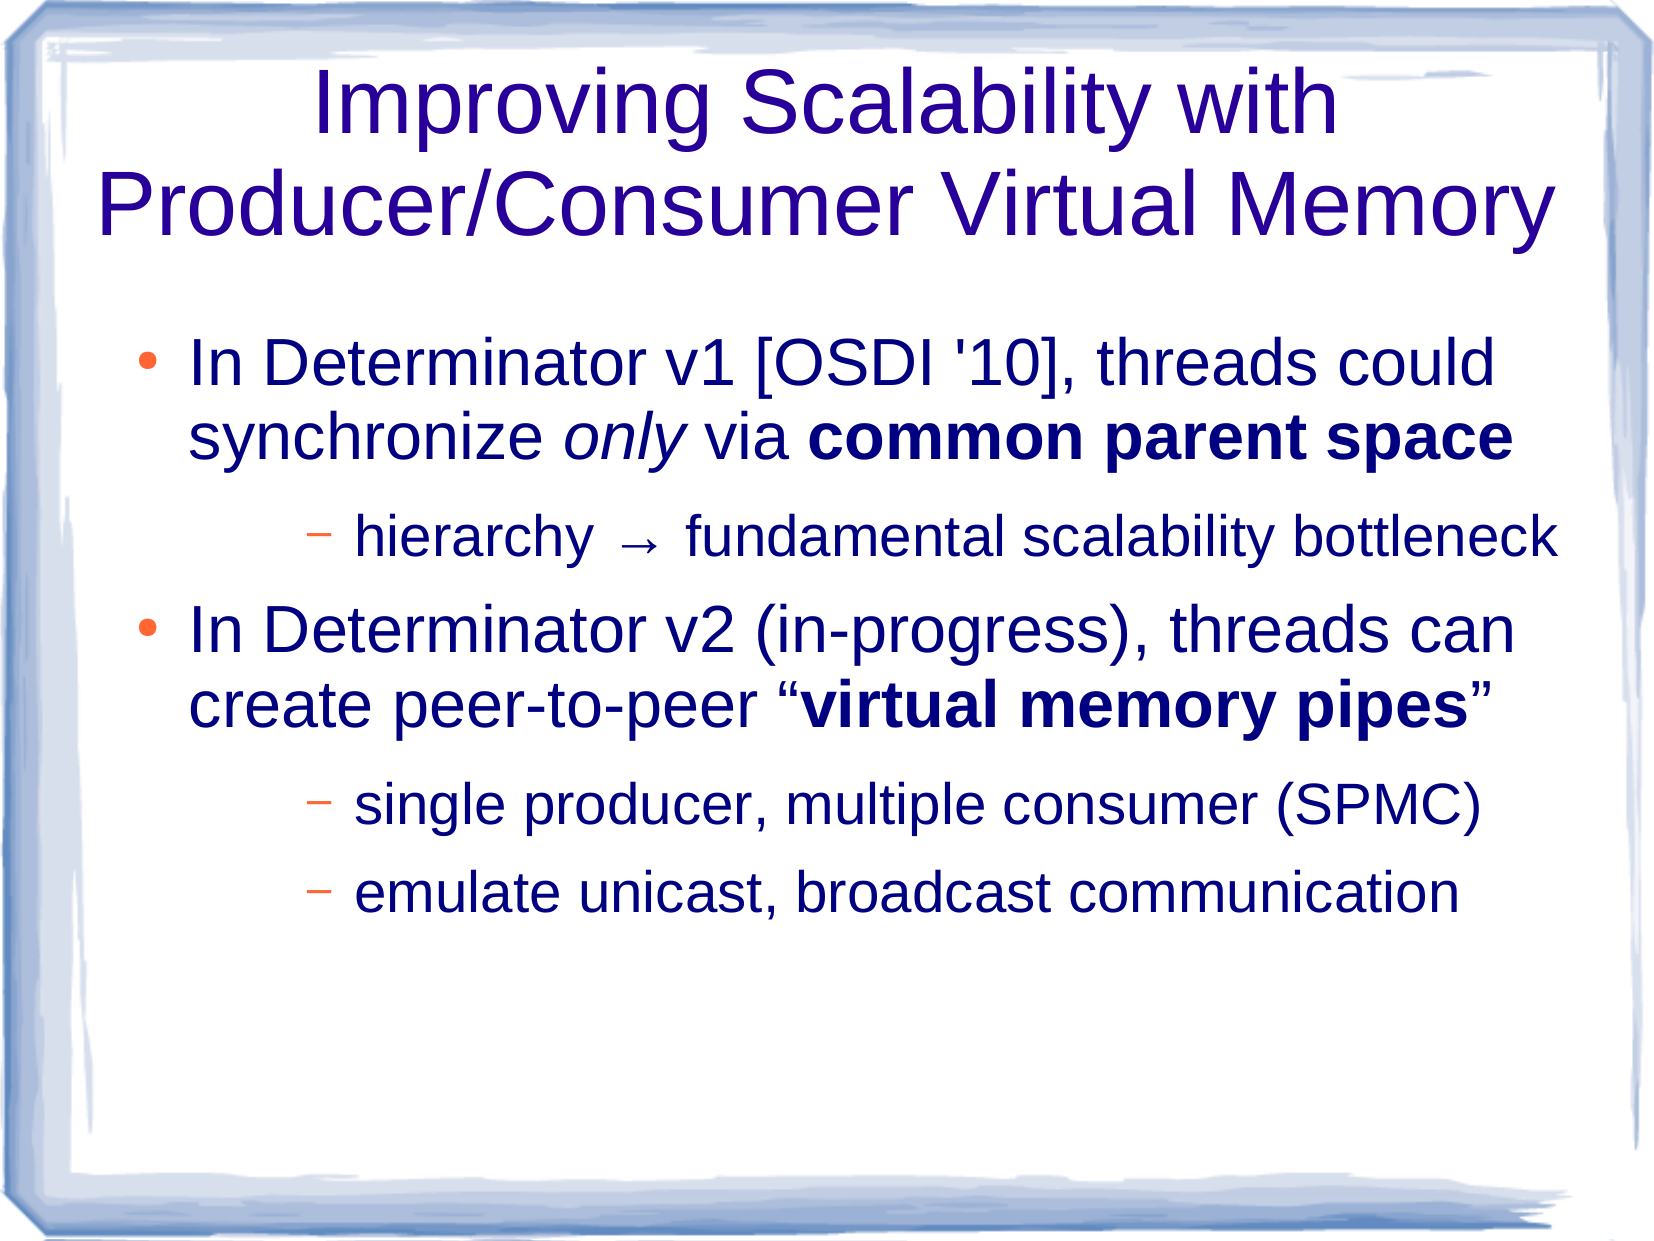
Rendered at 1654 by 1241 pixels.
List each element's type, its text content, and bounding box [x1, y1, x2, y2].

list In Determinator v1 [OSDI '10], threads could synchronize only via common parent space hierarchy → fundamental scalability bottleneck In Determinator v2 (in-progress), threads can create peer-to-peer “virtual memory pipes” single producer, multiple consumer (SPMC) emulate unicast, broadcast communication [118, 324, 1571, 1004]
picture [0, 0, 1654, 1241]
title Improving Scalability with Producer/Consumer Virtual Memory [82, 49, 1571, 257]
